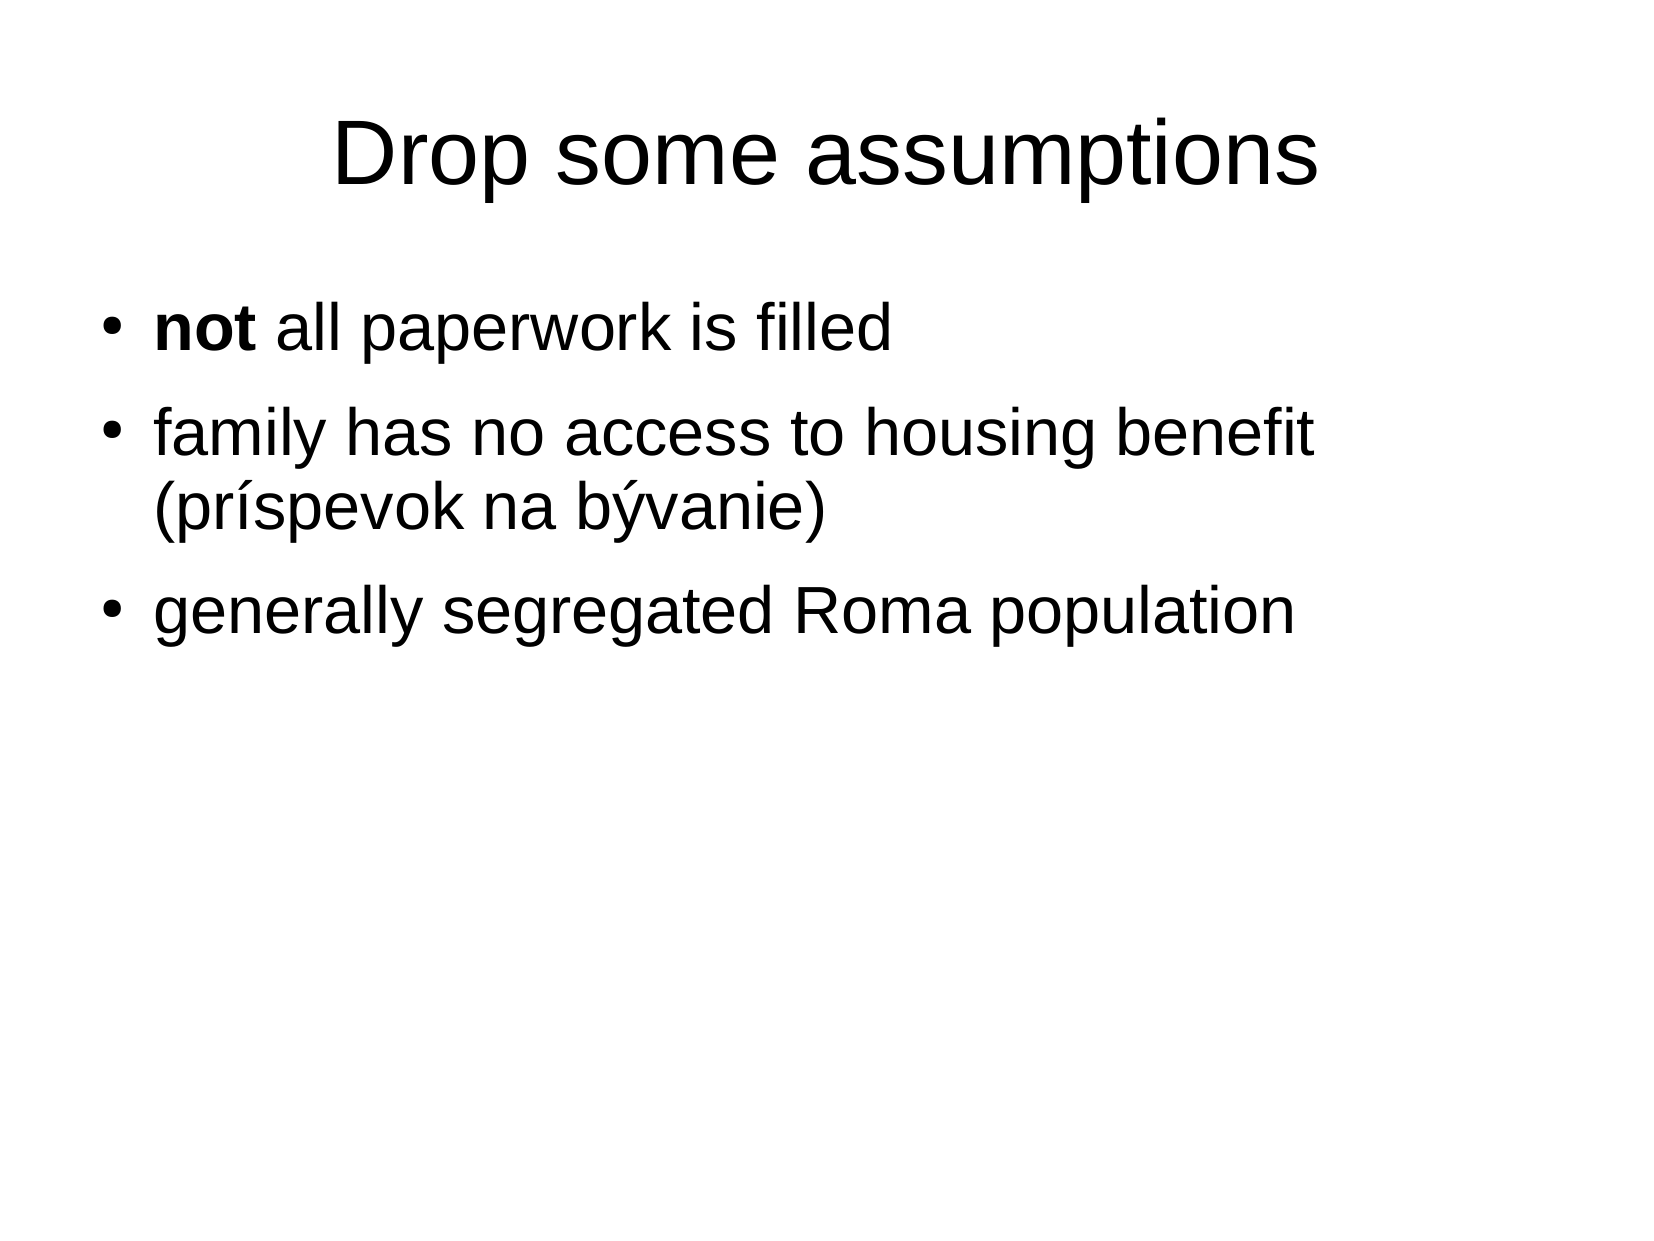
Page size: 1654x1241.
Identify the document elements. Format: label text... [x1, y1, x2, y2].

title Drop some assumptions [82, 49, 1571, 257]
list not all paperwork is filled family has no access to housing benefit (príspevok na bývanie) generally segregated Roma population [82, 290, 1571, 1010]
